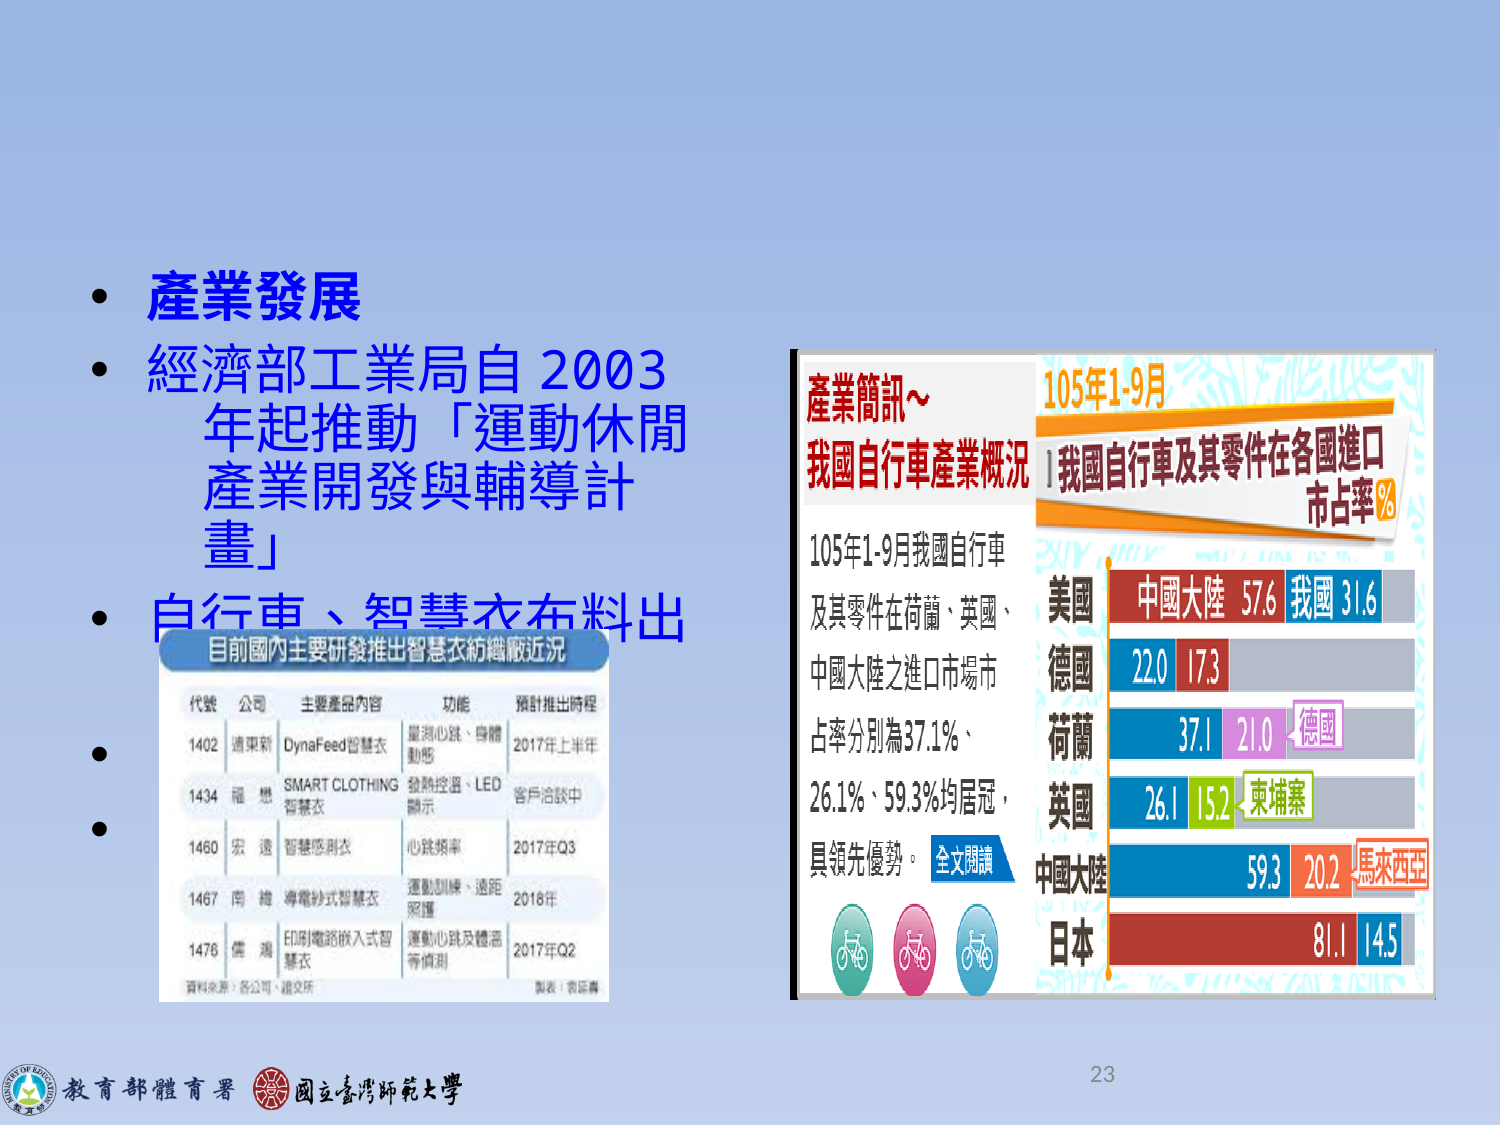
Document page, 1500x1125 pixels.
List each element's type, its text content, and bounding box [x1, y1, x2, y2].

text_box [1074, 1042, 1426, 1103]
list 產業發展 經濟部工業局自2003年起推動「運動休閒產業開發與輔導計畫」 自行車、智慧衣布料出口 [75, 262, 738, 1005]
picture [790, 349, 1436, 1000]
picture [159, 629, 609, 1002]
